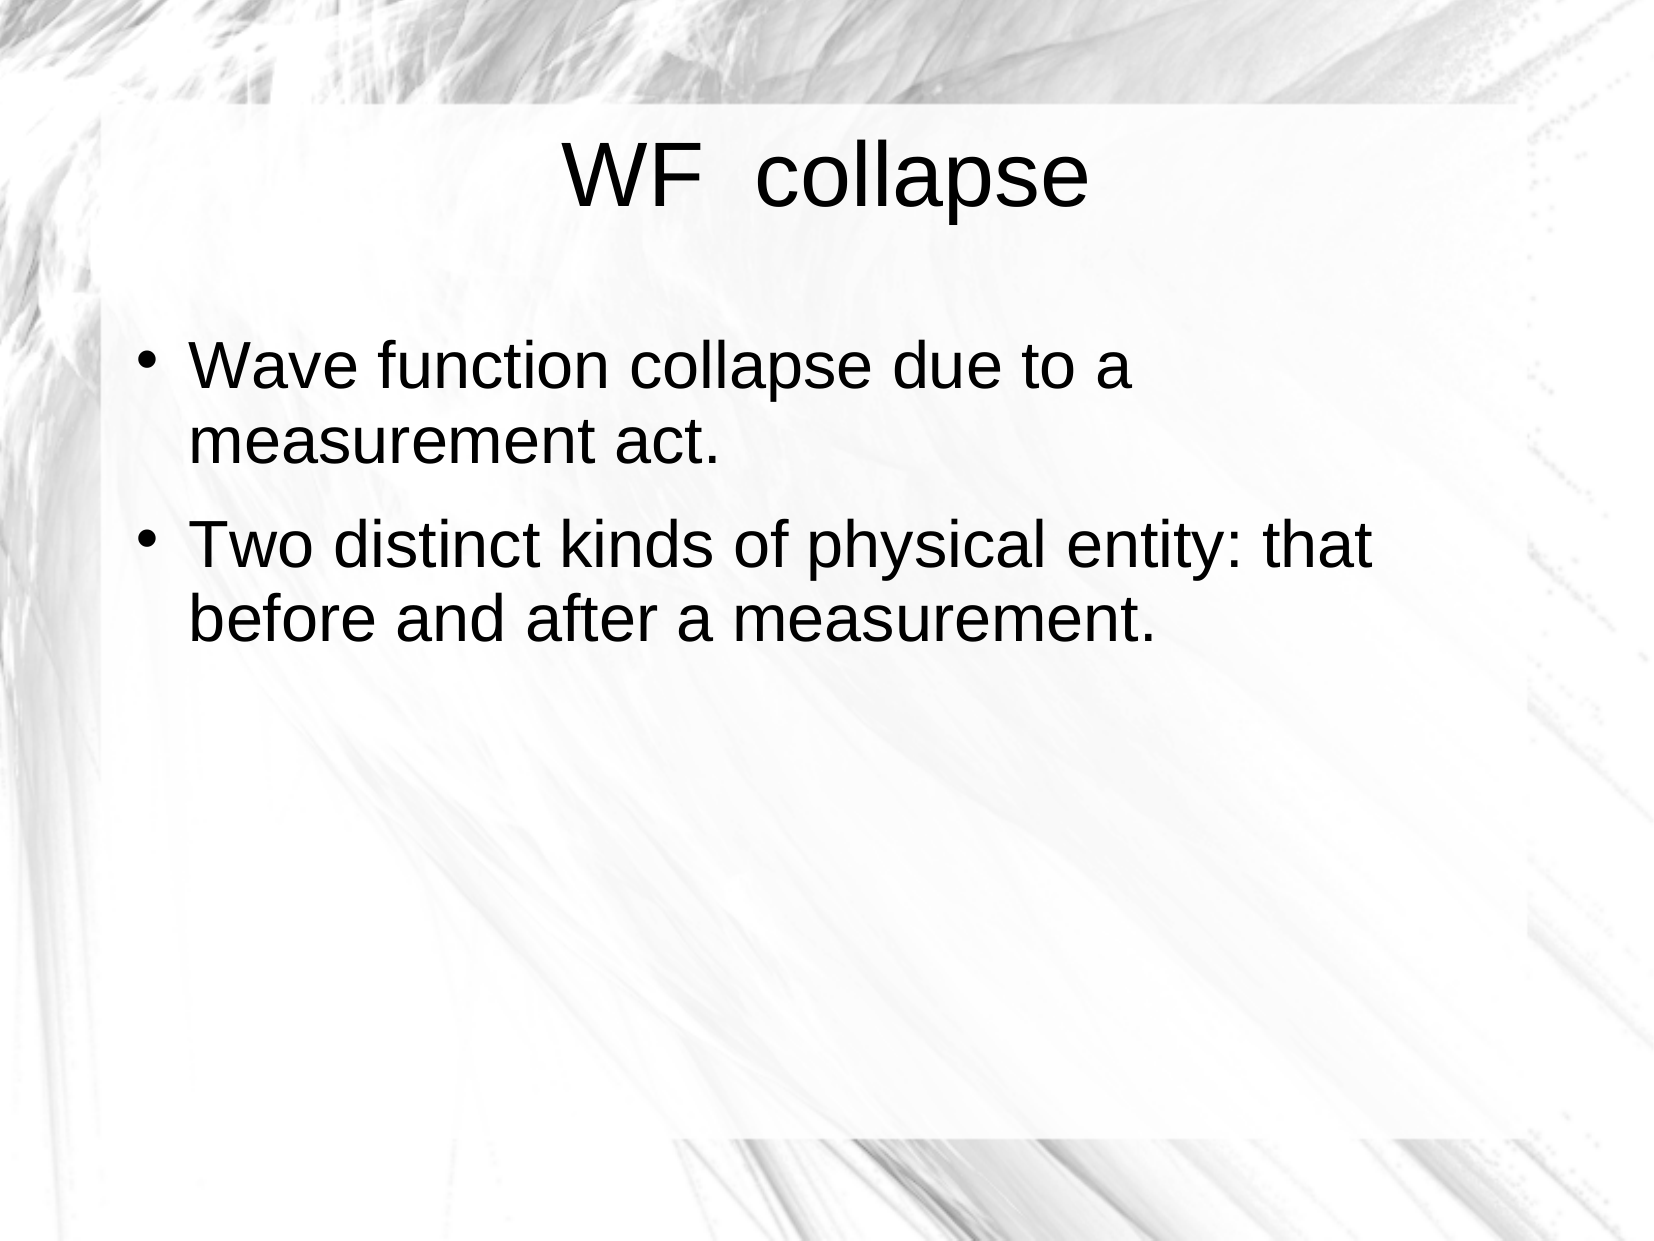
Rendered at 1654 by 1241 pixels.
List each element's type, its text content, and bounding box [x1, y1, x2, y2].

title WF collapse [118, 88, 1536, 257]
picture [0, 0, 1654, 1241]
list Wave function collapse due to a measurement act. Two distinct kinds of physical entity: that before and after a measurement. [118, 324, 1506, 1144]
